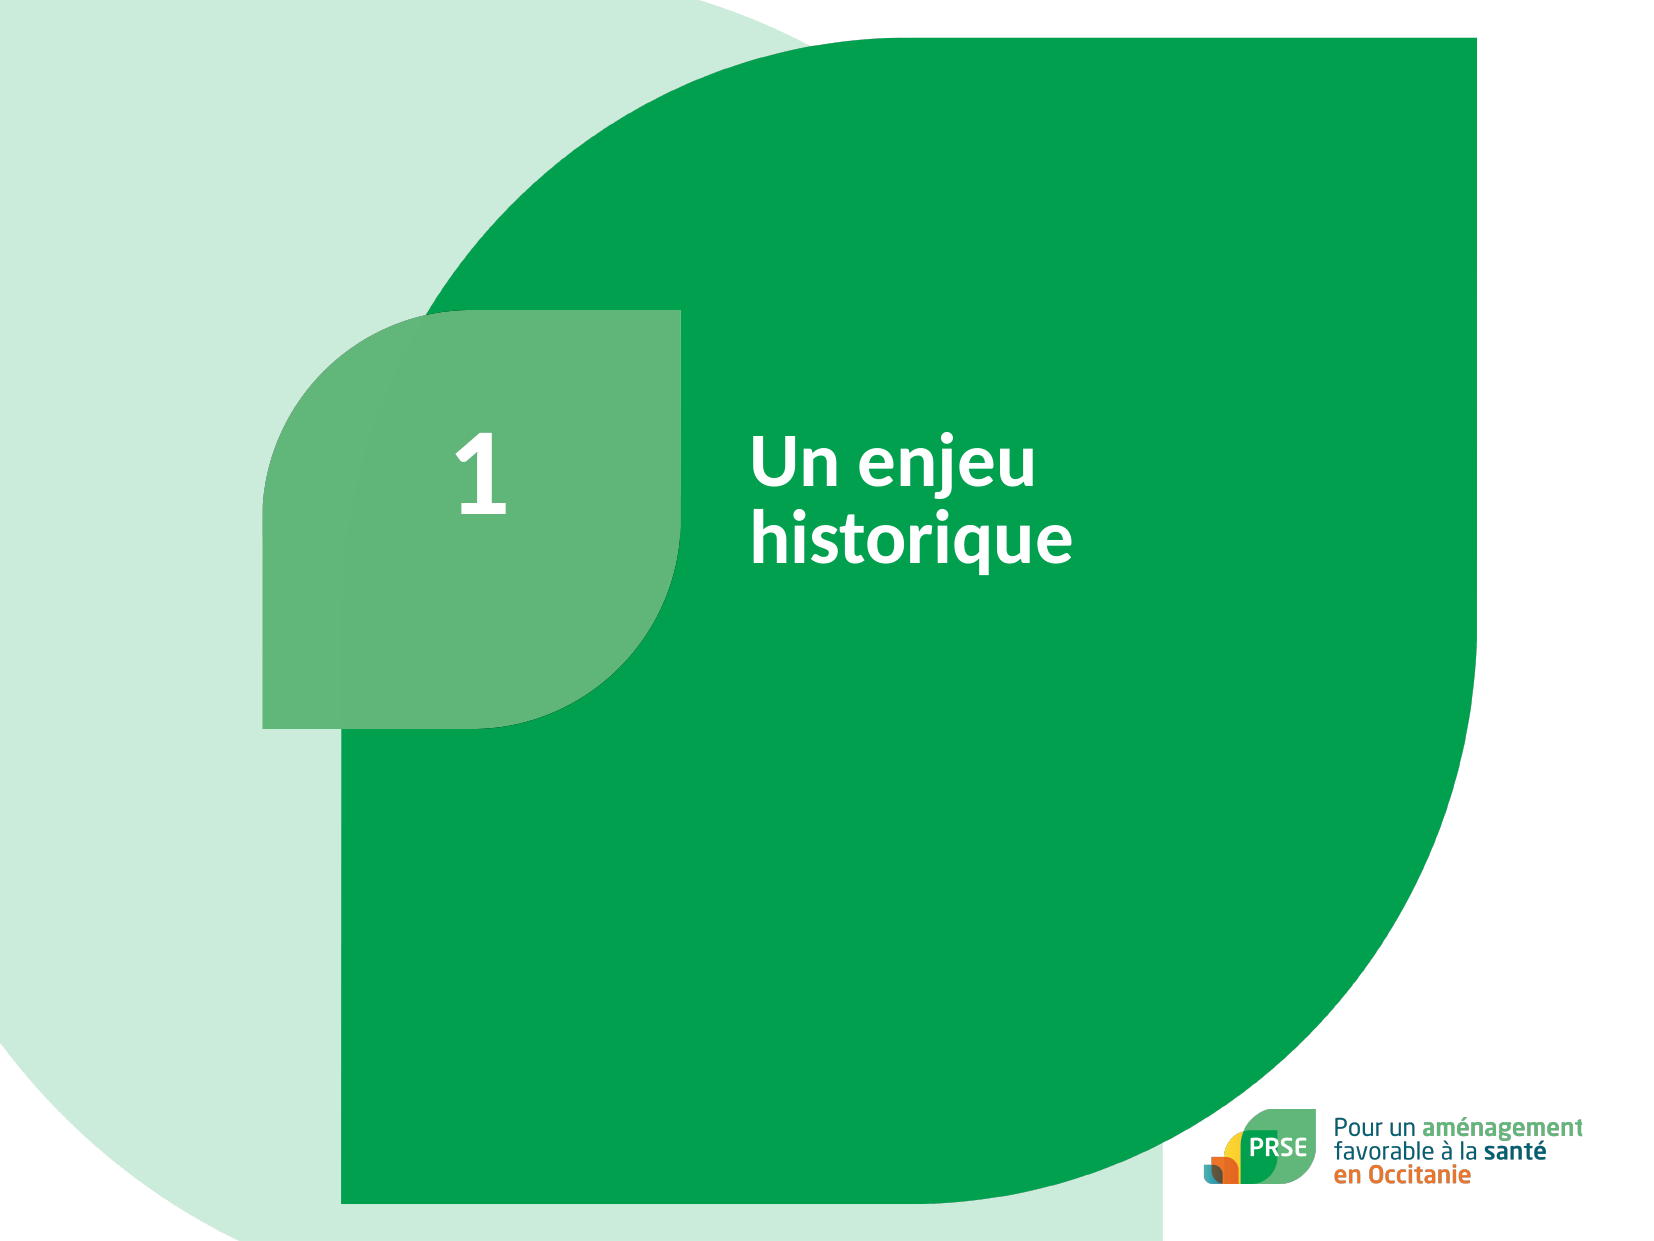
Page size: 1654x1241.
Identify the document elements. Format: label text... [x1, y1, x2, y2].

text_box Un enjeu historique [734, 421, 1398, 625]
picture [0, 0, 1584, 1241]
text_box 1 [432, 413, 488, 614]
